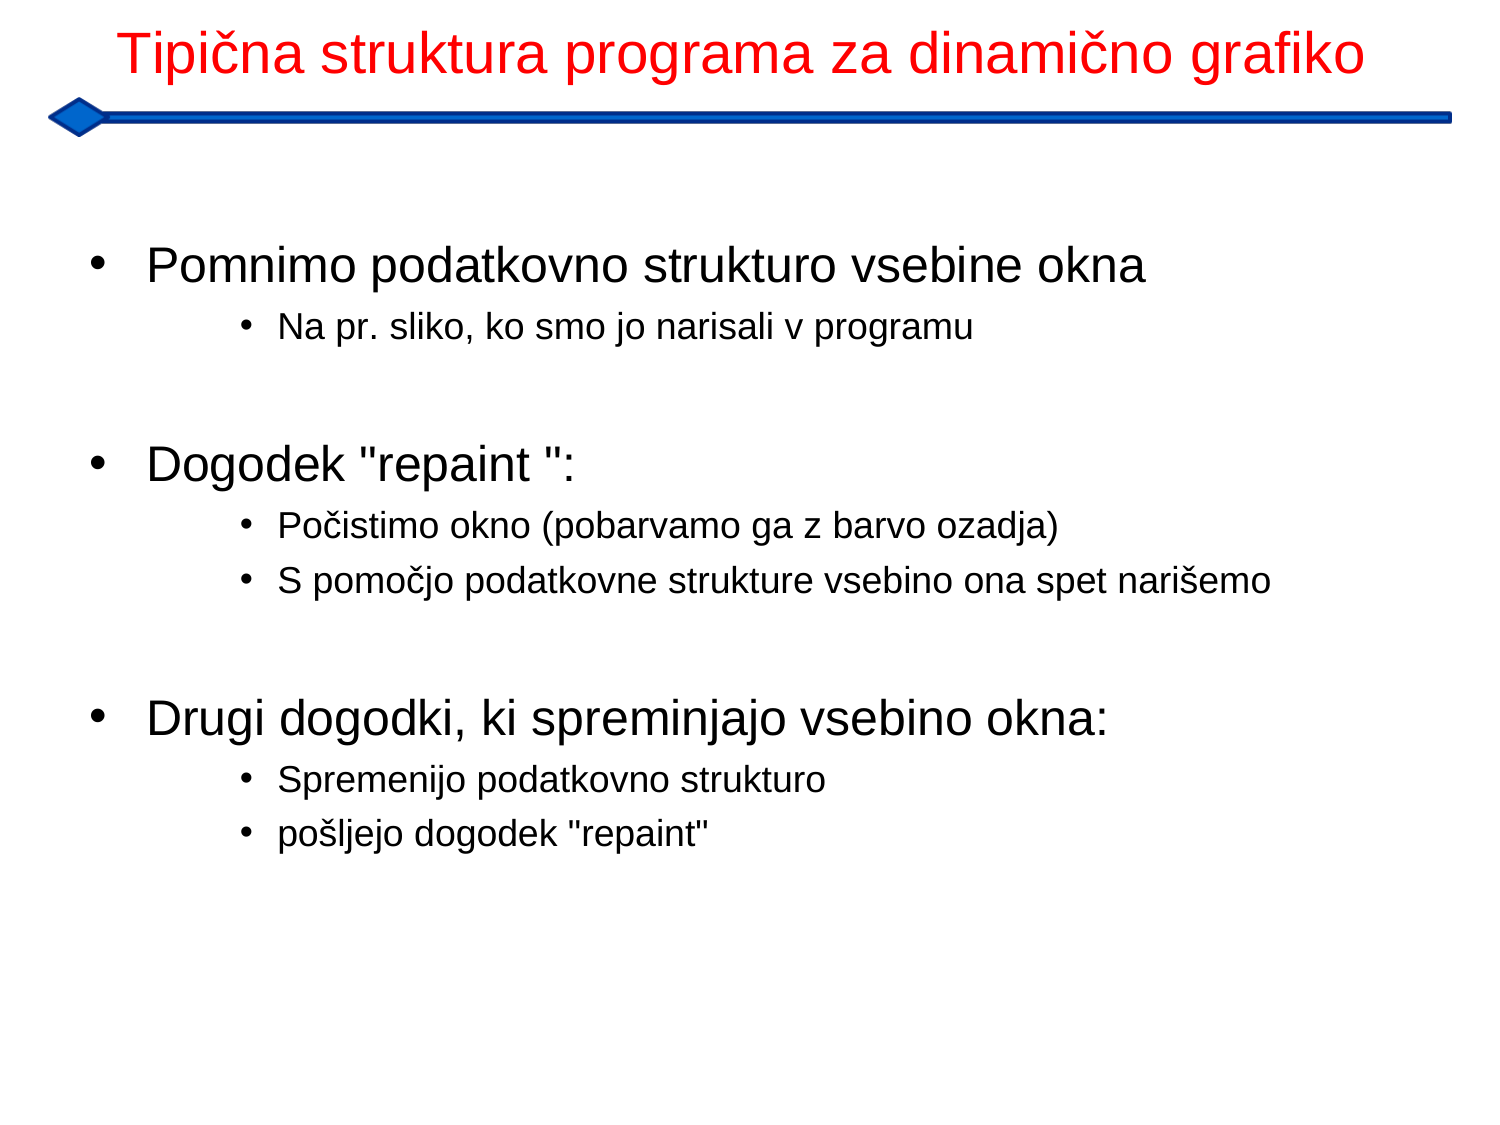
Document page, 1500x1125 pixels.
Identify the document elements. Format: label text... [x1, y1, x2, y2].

title Tipična struktura programa za dinamično grafiko [12, 0, 1488, 100]
picture [48, 100, 1452, 137]
text_box Pomnimo podatkovno strukturo vsebine okna Na pr. sliko, ko smo jo narisali v programu Dogodek "repaint ": Počistimo okno (pobarvamo ga z barvo ozadja) S pomočjo podatkovne strukture vsebino ona spet narišemo Drugi dogodki, ki spreminjajo vsebino okna: Spremenijo podatkovno strukturo pošljejo dogodek "repaint" [75, 224, 1500, 1125]
